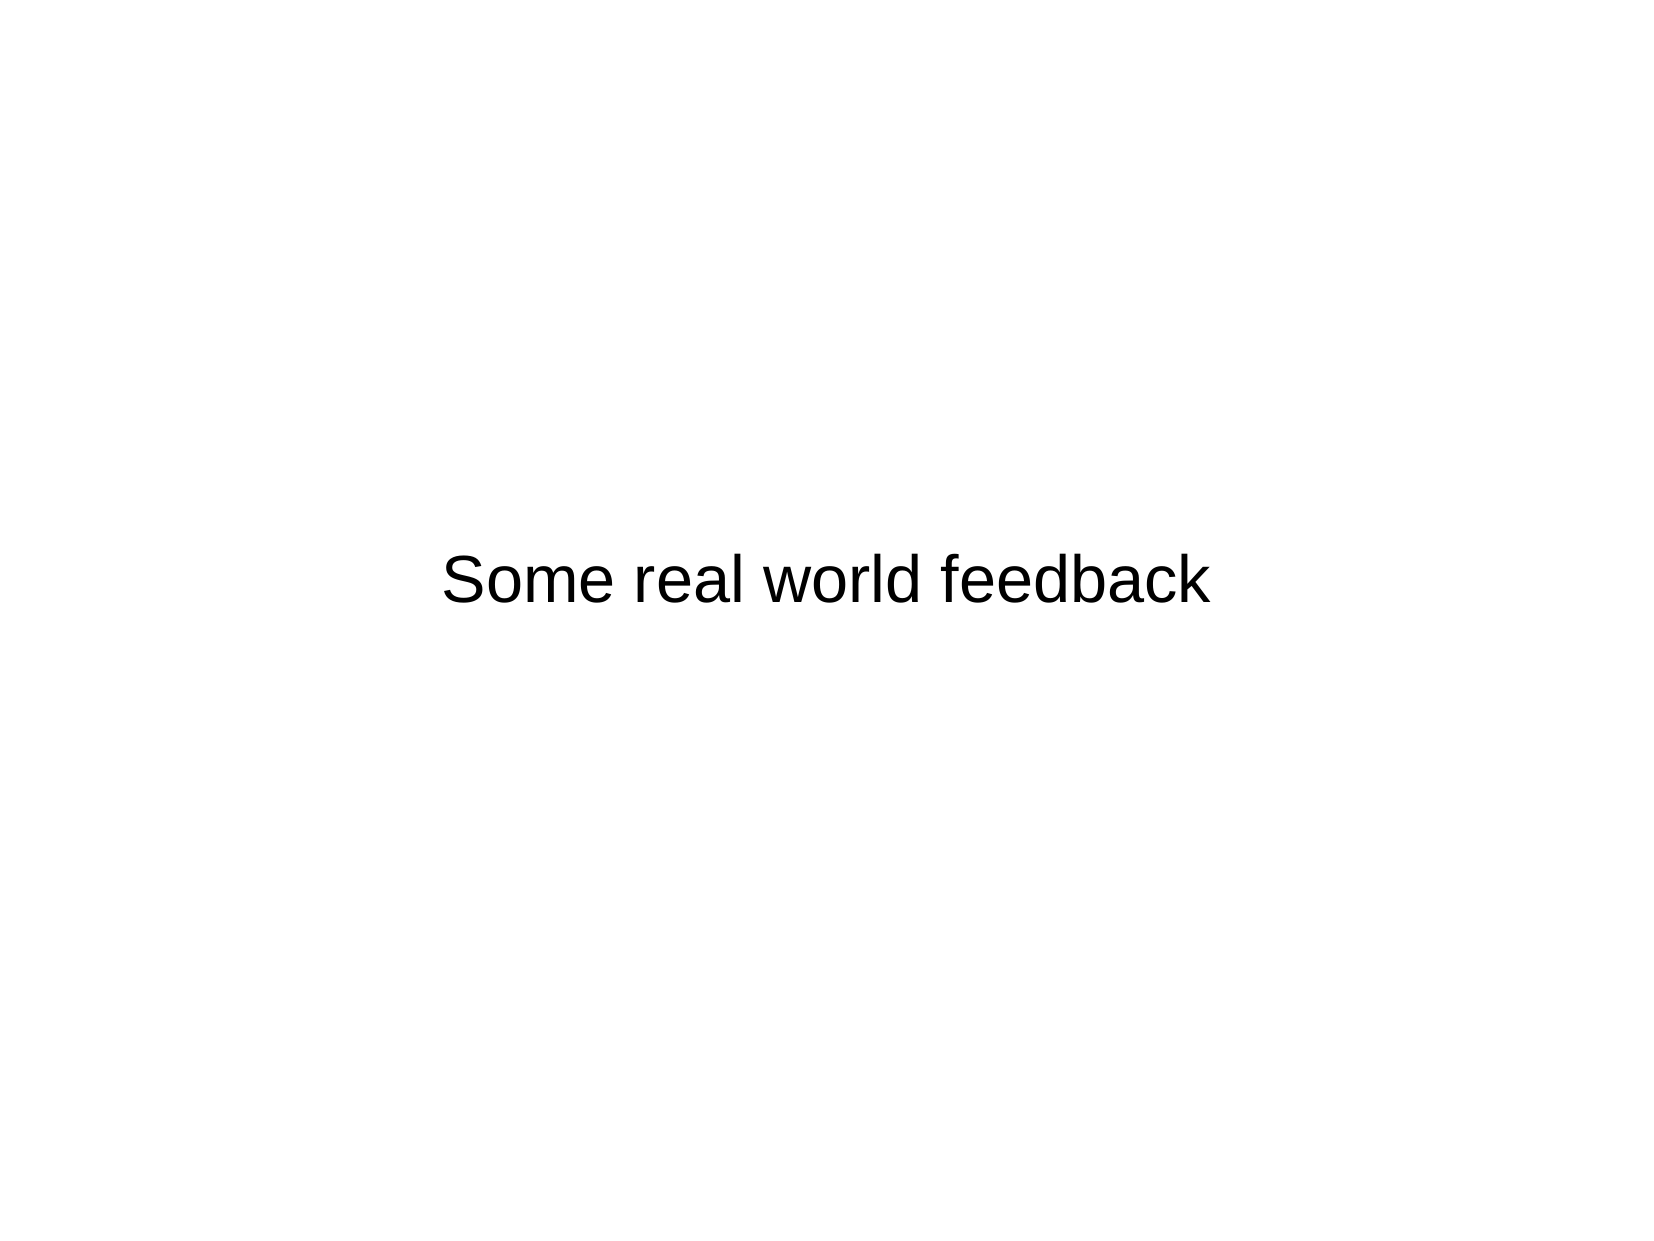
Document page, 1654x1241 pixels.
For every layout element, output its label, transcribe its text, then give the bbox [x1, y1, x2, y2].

subtitle Some real world feedback [82, 56, 1571, 1102]
